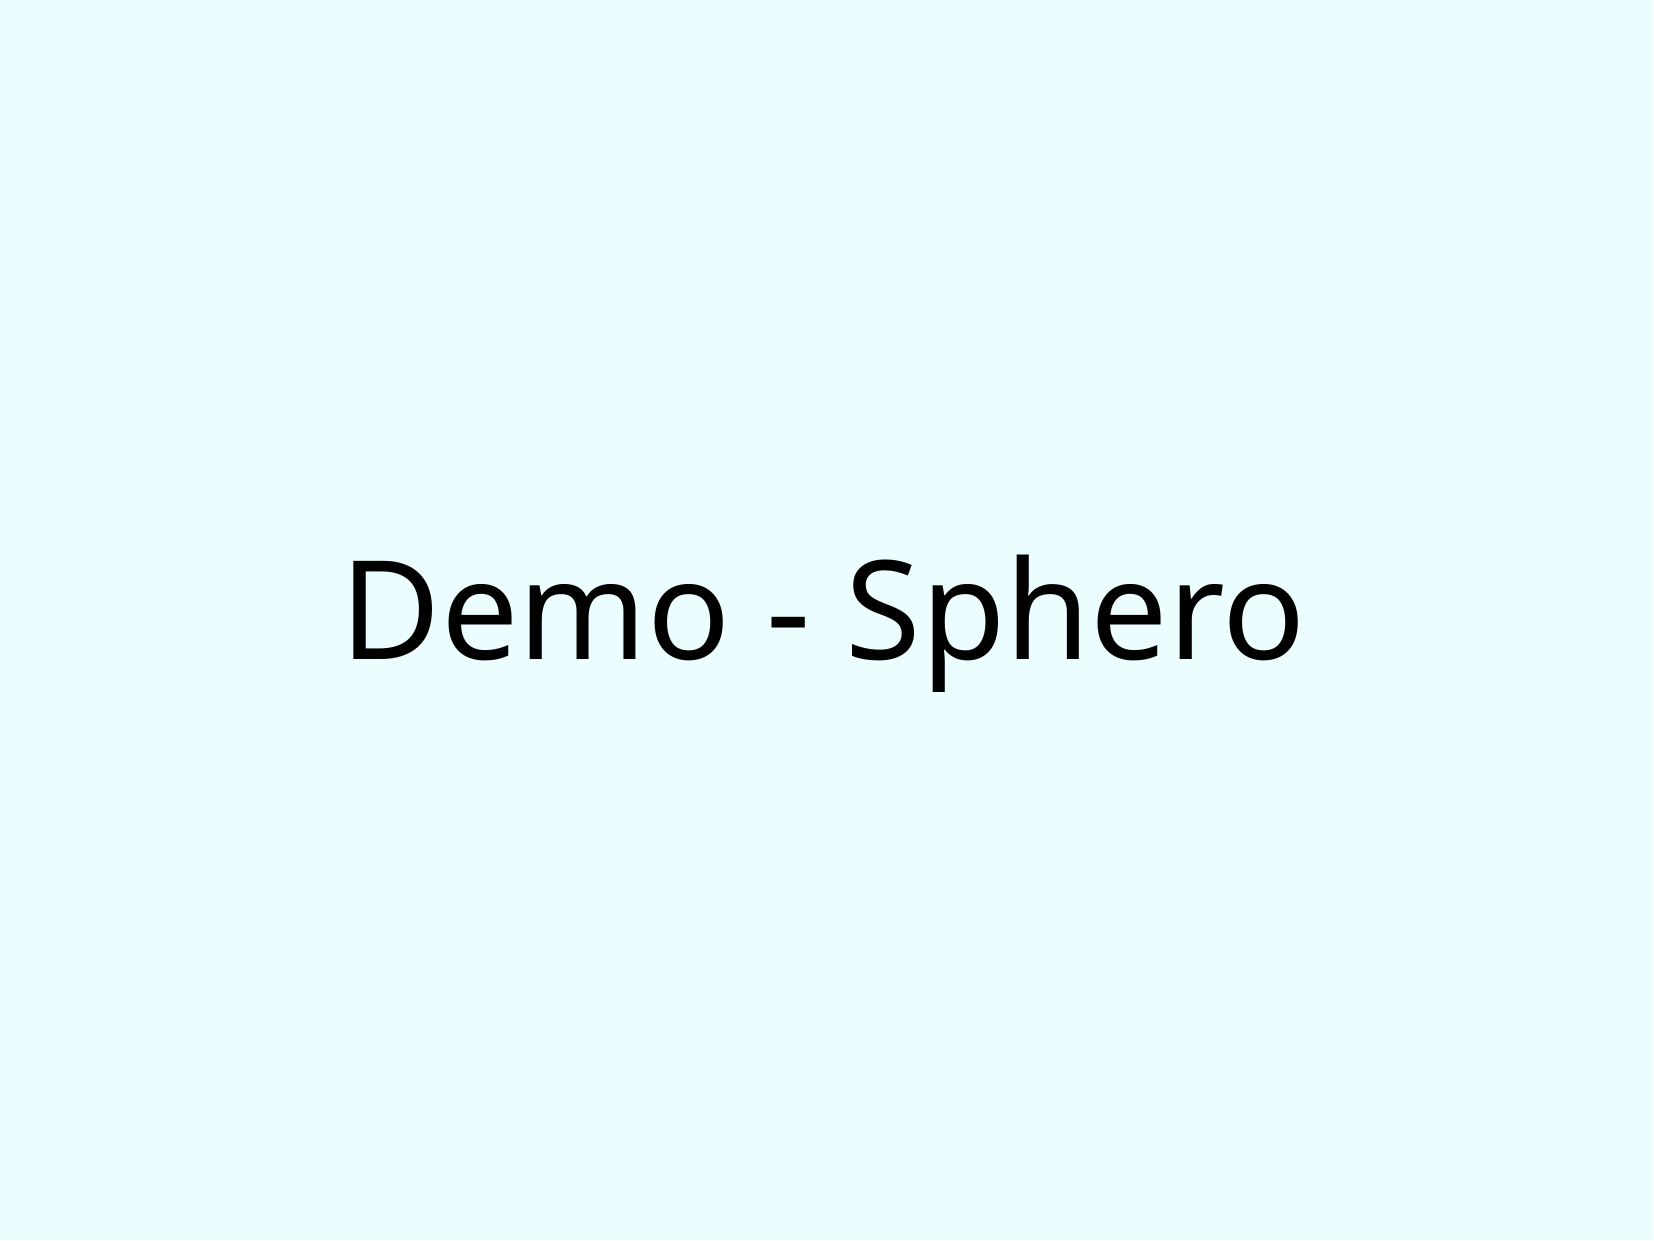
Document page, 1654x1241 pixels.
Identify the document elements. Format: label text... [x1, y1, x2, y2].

text_box Demo - Sphero [79, 69, 1568, 1144]
